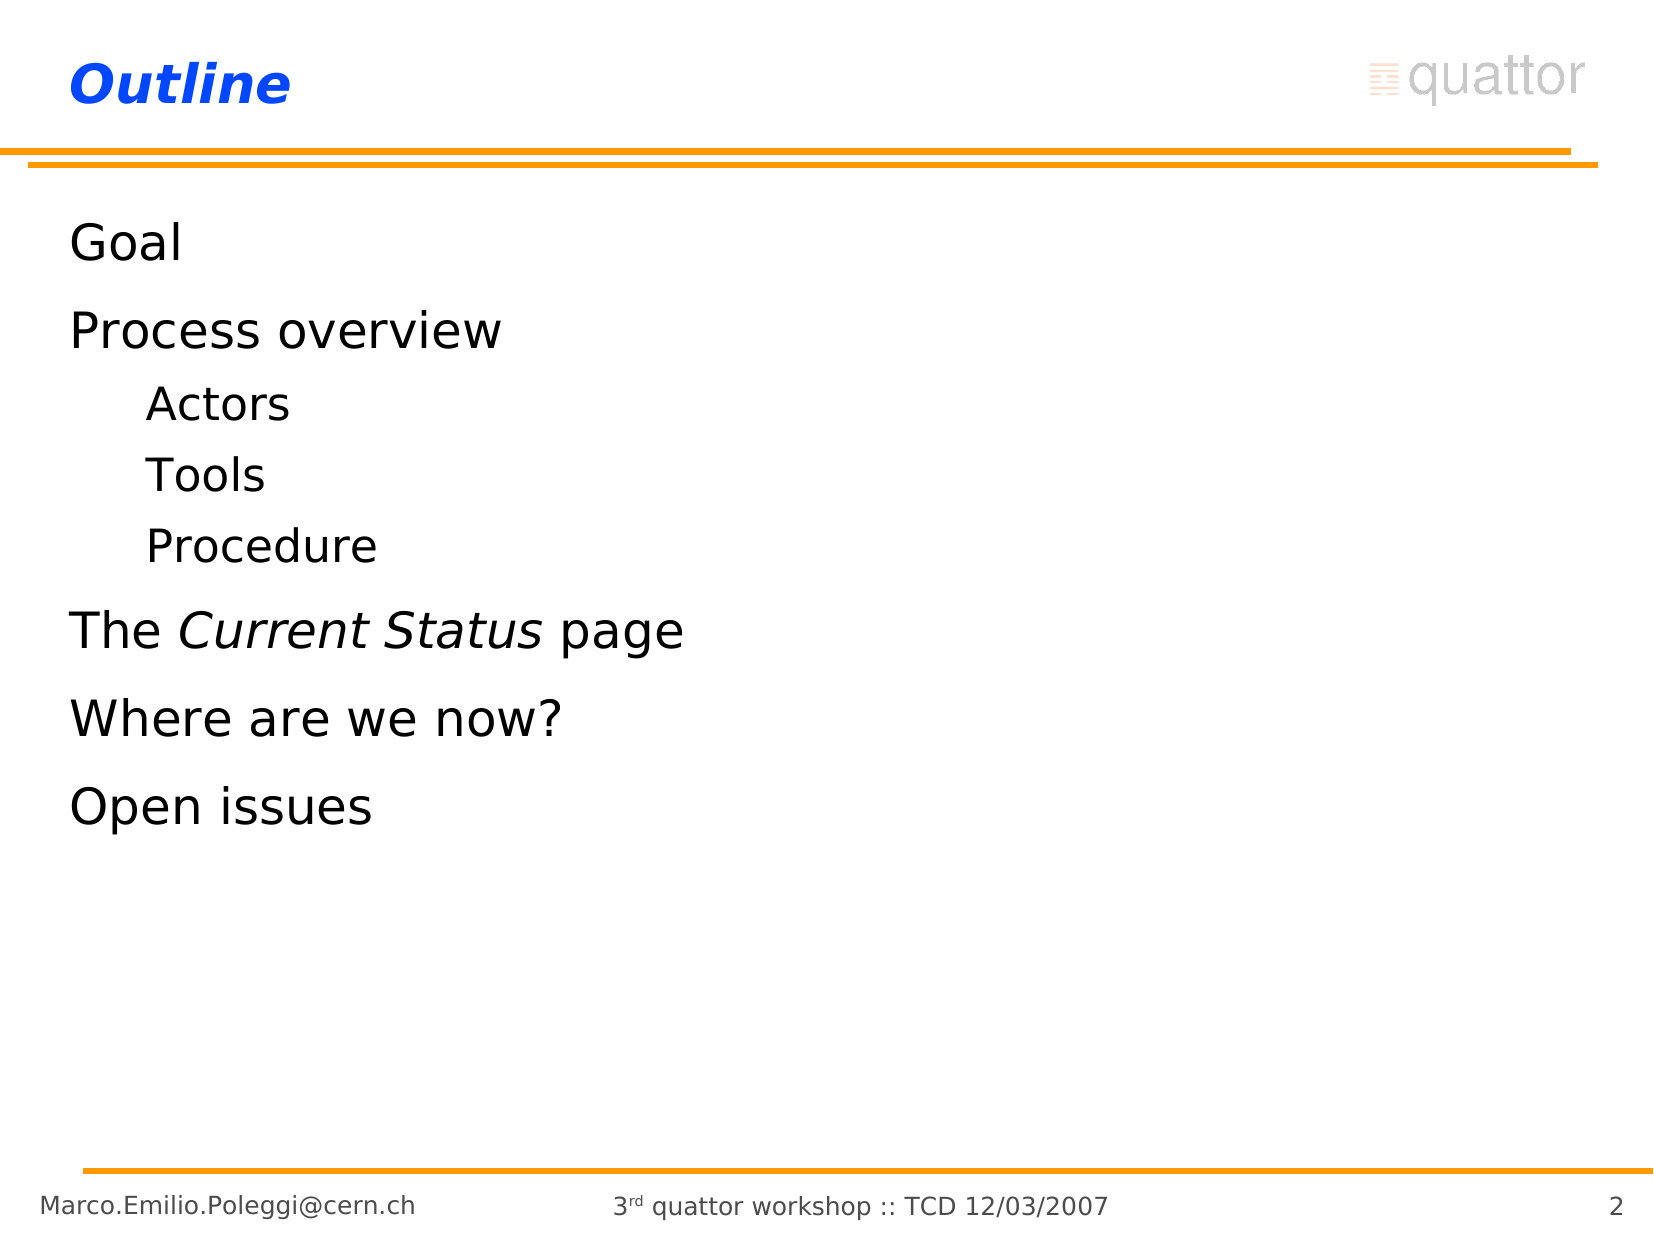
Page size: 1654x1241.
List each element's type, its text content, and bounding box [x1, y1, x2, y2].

title Outline [55, 41, 1241, 124]
list Goal Process overview Actors Tools Procedure The Current Status page Where are we now? Open issues [55, 206, 1582, 1103]
